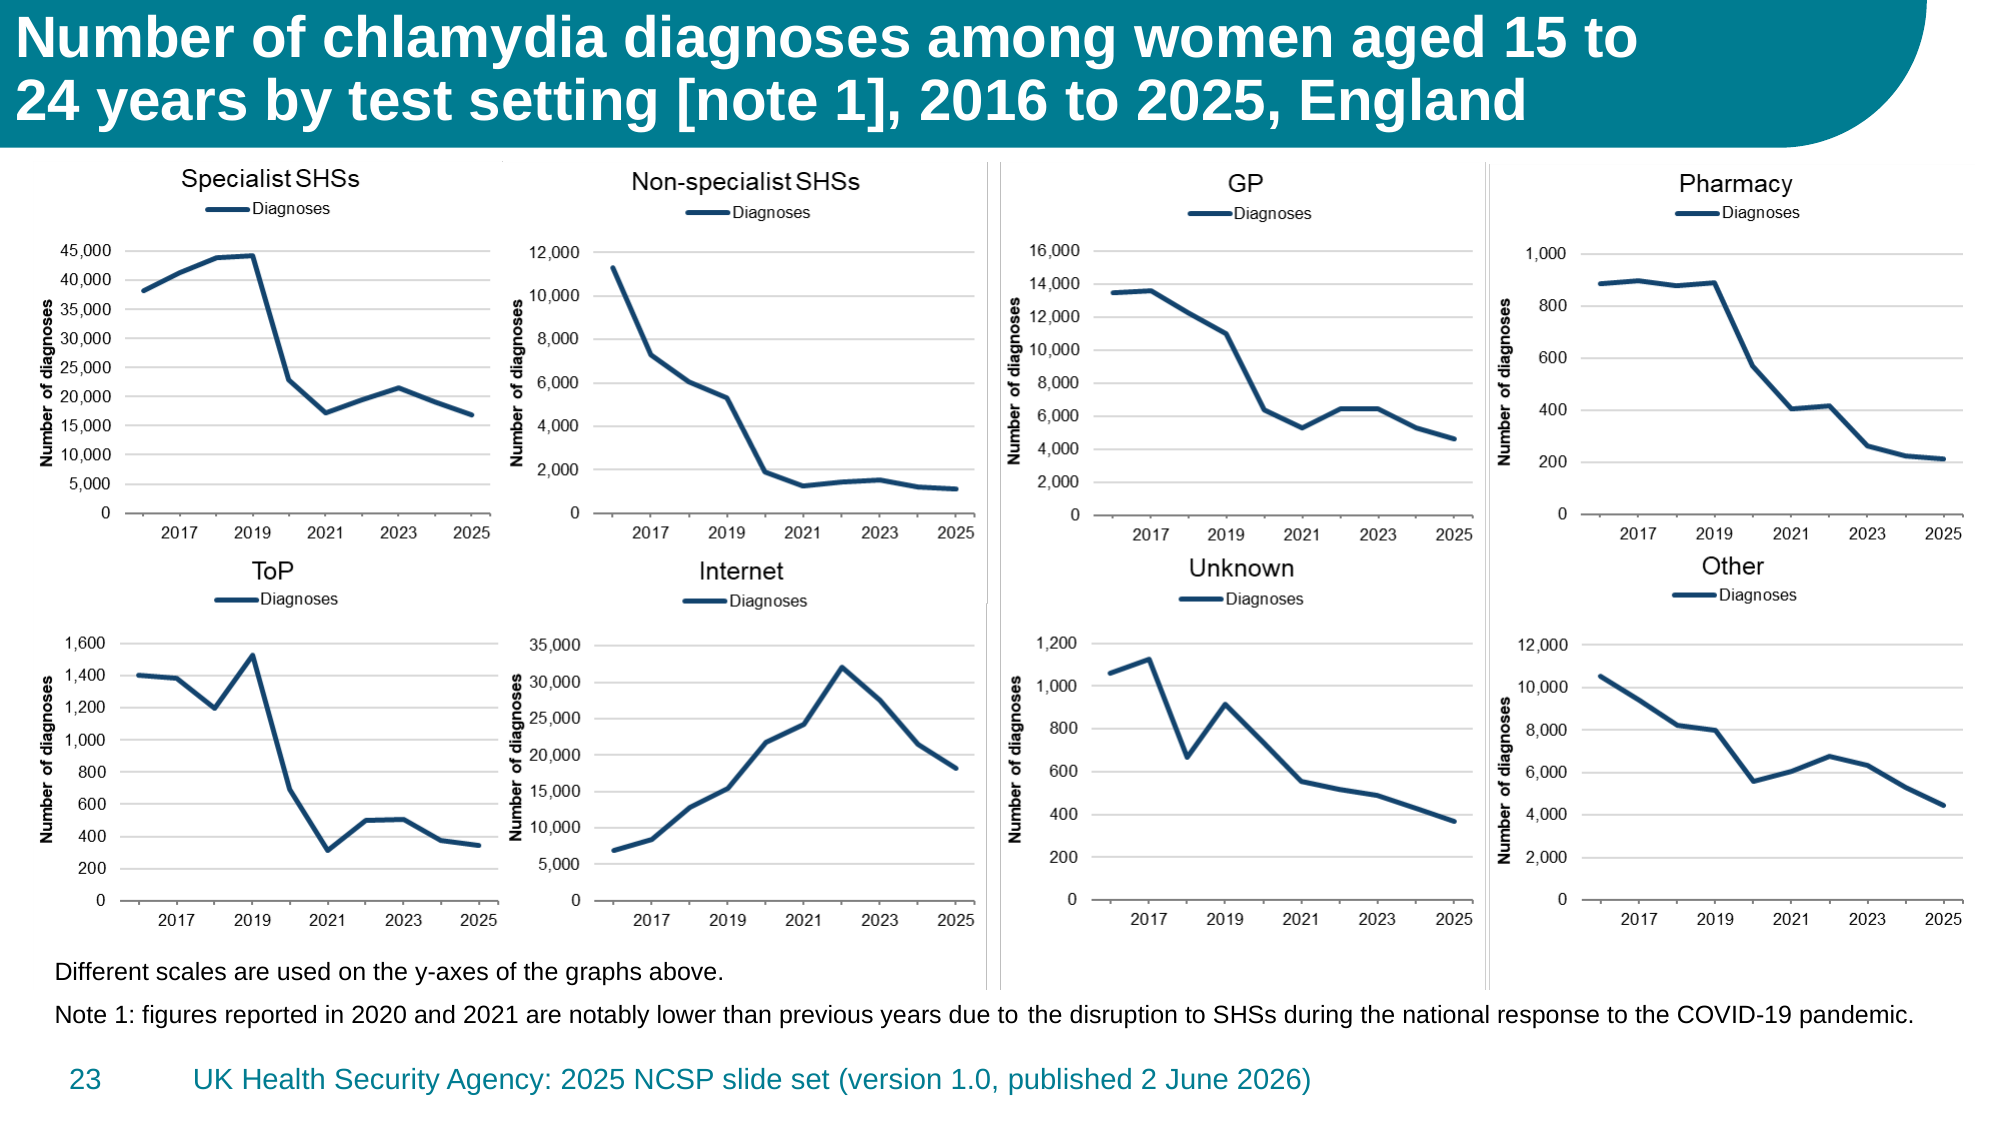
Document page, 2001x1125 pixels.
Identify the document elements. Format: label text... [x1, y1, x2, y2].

title Number of chlamydia diagnoses among women aged 15 to 24 years by test setting [note 1], 2016 to 2025, England [0, 0, 1726, 105]
picture [32, 160, 1975, 990]
text_box [54, 1053, 152, 1112]
text_box Different scales are used on the y-axes of the graphs above. Note 1: figures reported in 2020 and 2021 are notably lower than previous years due to the disruption to SHSs during the national response to the COVID-19 pandemic. [39, 948, 1954, 1037]
